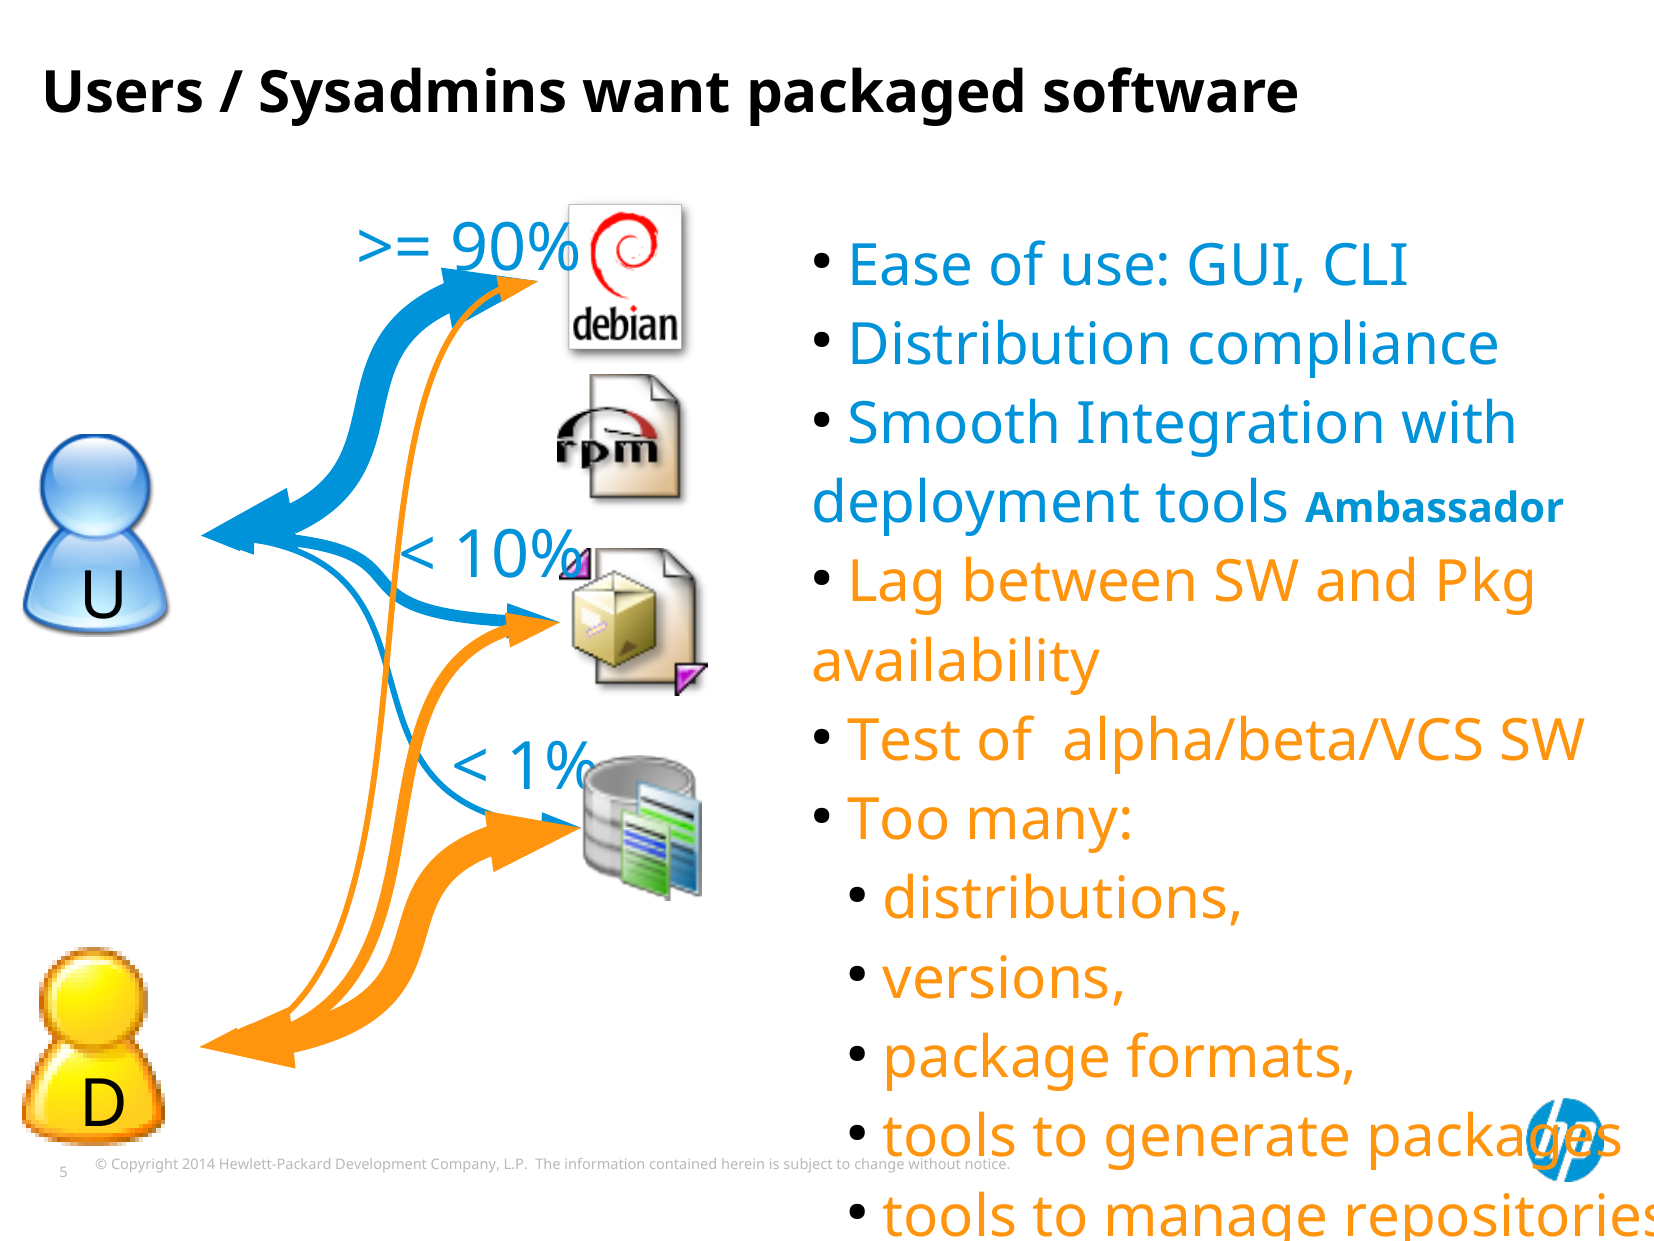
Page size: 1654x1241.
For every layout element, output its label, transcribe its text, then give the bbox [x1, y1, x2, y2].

picture [559, 592, 708, 696]
text_box < 1% [451, 718, 778, 805]
picture [538, 191, 716, 372]
picture [581, 755, 702, 901]
text_box >= 90% [356, 199, 684, 285]
title Users / Sysadmins want packaged software [41, 8, 1329, 171]
text_box D [79, 1055, 142, 1142]
text_box Ease of use: GUI, CLI Distribution compliance Smooth Integration with deployment tools Ambassador Lag between SW and Pkg availability Test of alpha/beta/VCS SW Too many: distributions, versions, package formats, tools to generate packages tools to manage repositories [811, 222, 1654, 1241]
picture [0, 434, 202, 637]
text_box < 10% [398, 506, 725, 592]
picture [0, 943, 200, 1151]
text_box U [79, 547, 142, 634]
picture [557, 374, 691, 506]
